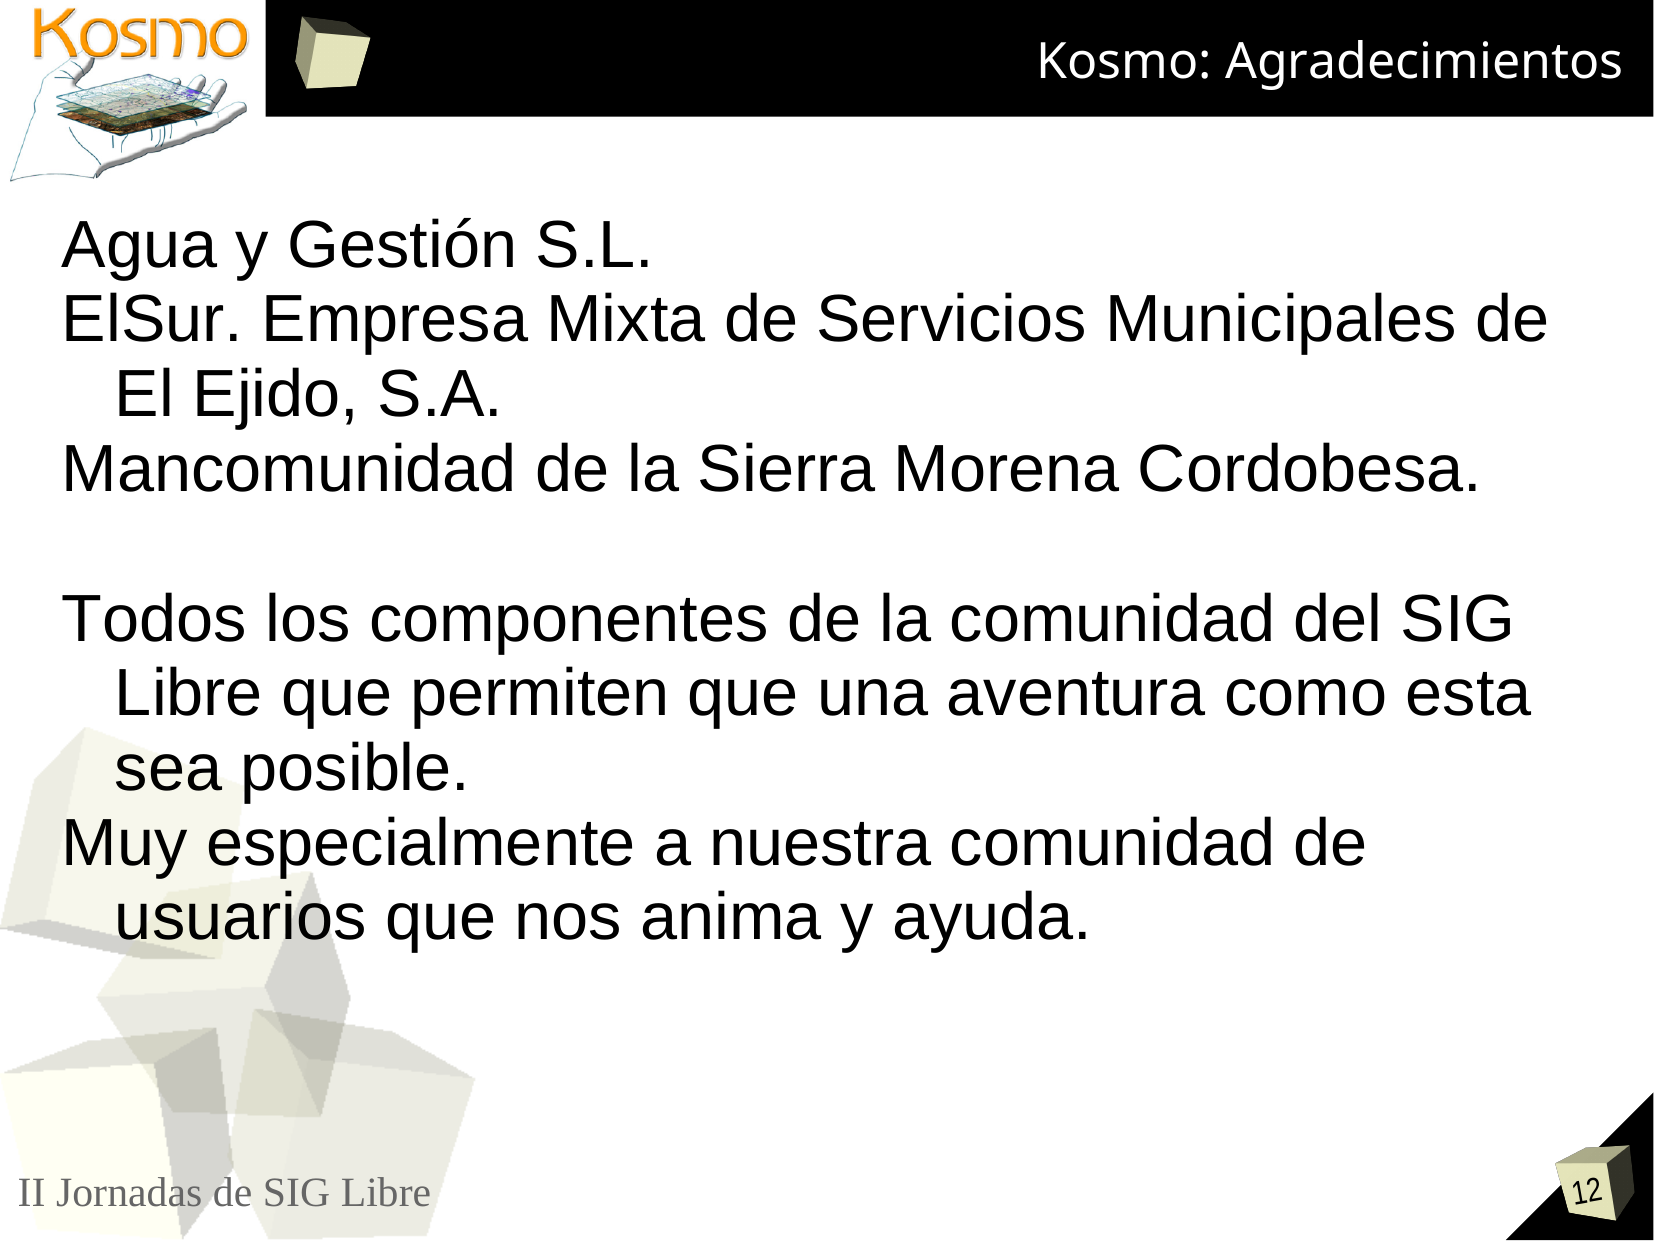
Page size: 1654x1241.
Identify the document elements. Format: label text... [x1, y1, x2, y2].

title Kosmo: Agradecimientos [413, 0, 1625, 119]
picture [349, 1200, 361, 1204]
picture [78, 1200, 87, 1205]
picture [267, 1200, 279, 1205]
picture [383, 1200, 392, 1205]
picture [5, 5, 252, 184]
list Agua y Gestión S.L. ElSur. Empresa Mixta de Servicios Municipales de El Ejido, S.A. Mancomunidad de la Sierra Morena Cordobesa. Todos los componentes de la comunidad del SIG Libre que permiten que una aventura como esta sea posible. Muy especialmente a nuestra comunidad de usuarios que nos anima y ayuda. [44, 206, 1611, 1200]
picture [308, 1200, 322, 1205]
picture [0, 726, 477, 1241]
